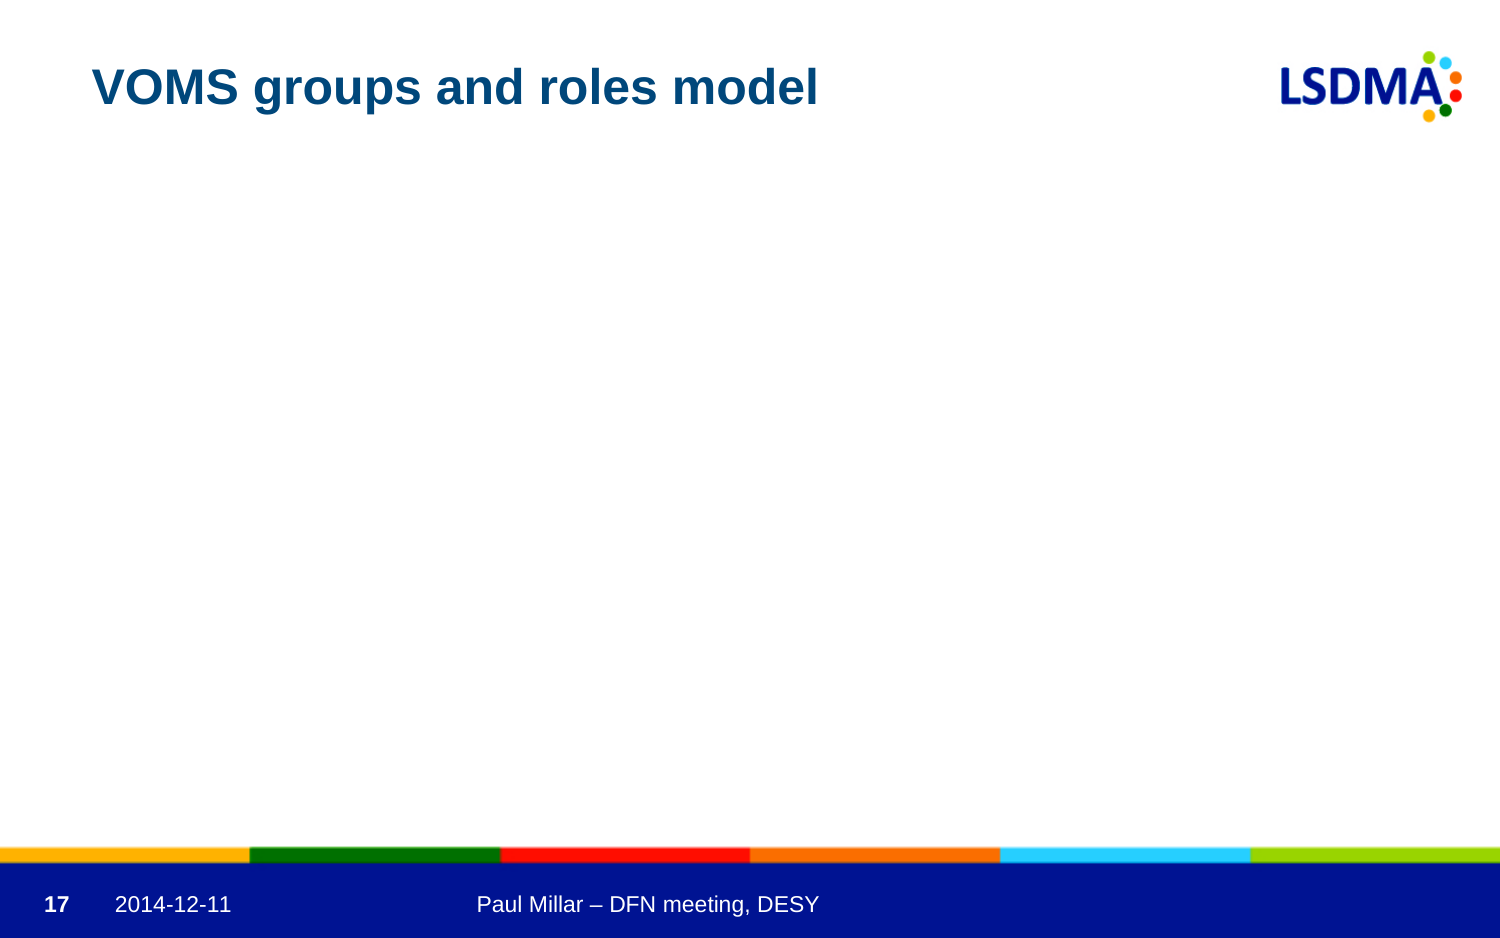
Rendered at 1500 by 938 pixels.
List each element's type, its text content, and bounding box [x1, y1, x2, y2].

title VOMS groups and roles model [76, 45, 1247, 123]
picture [0, 0, 1500, 938]
